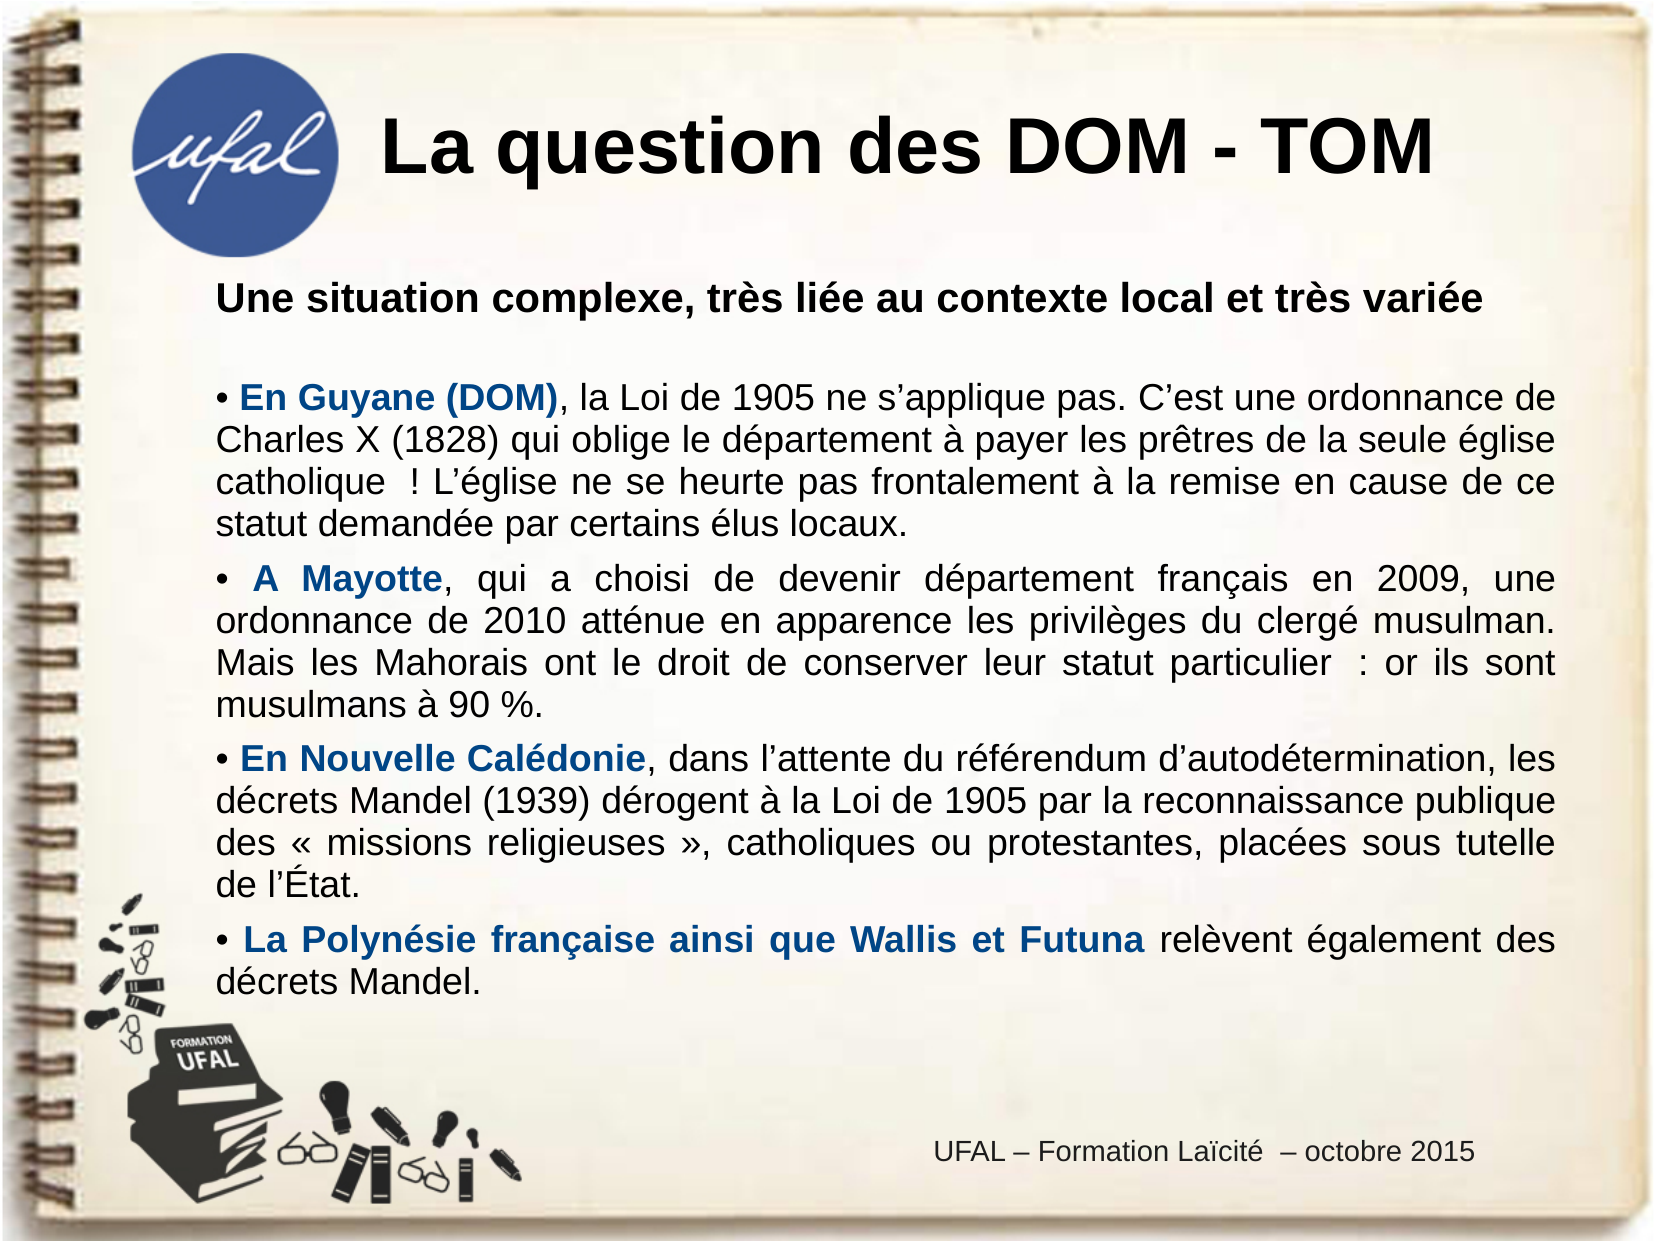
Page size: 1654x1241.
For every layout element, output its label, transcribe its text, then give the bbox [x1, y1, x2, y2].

text_box La question des DOM - TOM [366, 70, 1607, 221]
text_box Une situation complexe, très liée au contexte local et très variée • En Guyane (DOM), la Loi de 1905 ne s’applique pas. C’est une ordonnance de Charles X (1828) qui oblige le département à payer les prêtres de la seule église catholique ! L’église ne se heurte pas frontalement à la remise en cause de ce statut demandée par certains élus locaux. • A Mayotte, qui a choisi de devenir département français en 2009, une ordonnance de 2010 atténue en apparence les privilèges du clergé musulman. Mais les Mahorais ont le droit de conserver leur statut particulier : or ils sont musulmans à 90 %. • En Nouvelle Calédonie, dans l’attente du référendum d’autodétermination, les décrets Mandel (1939) dérogent à la Loi de 1905 par la reconnaissance publique des « missions religieuses », catholiques ou protestantes, placées sous tutelle de l’État. • La Polynésie française ainsi que Wallis et Futuna relèvent également des décrets Mandel. [200, 267, 1571, 1010]
text_box UFAL – Formation Laïcité – octobre 2015 [826, 1133, 1583, 1170]
picture [0, 1, 1654, 1241]
